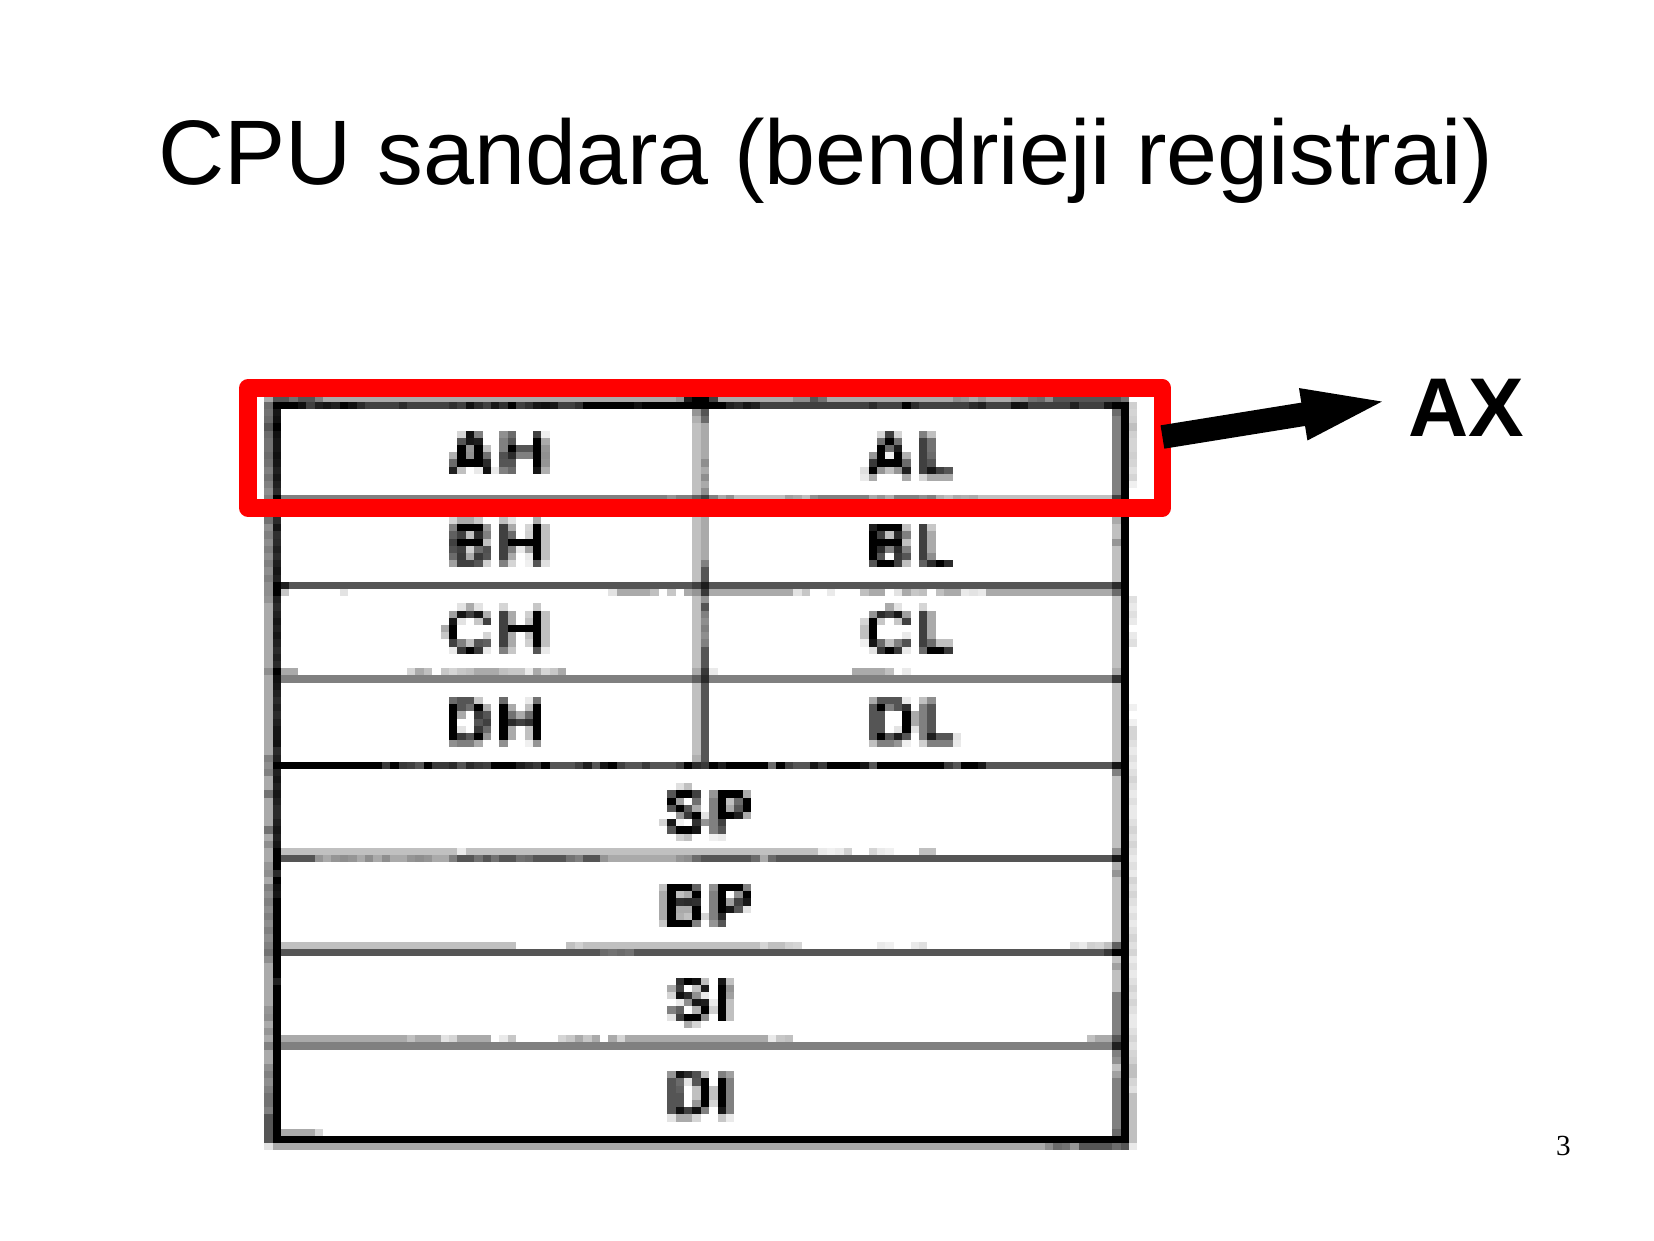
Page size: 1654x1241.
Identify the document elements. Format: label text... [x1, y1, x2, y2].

picture [257, 397, 1154, 499]
picture [248, 517, 1163, 1158]
title CPU sandara (bendrieji registrai) [82, 49, 1571, 257]
text_box AX [1393, 354, 1583, 463]
